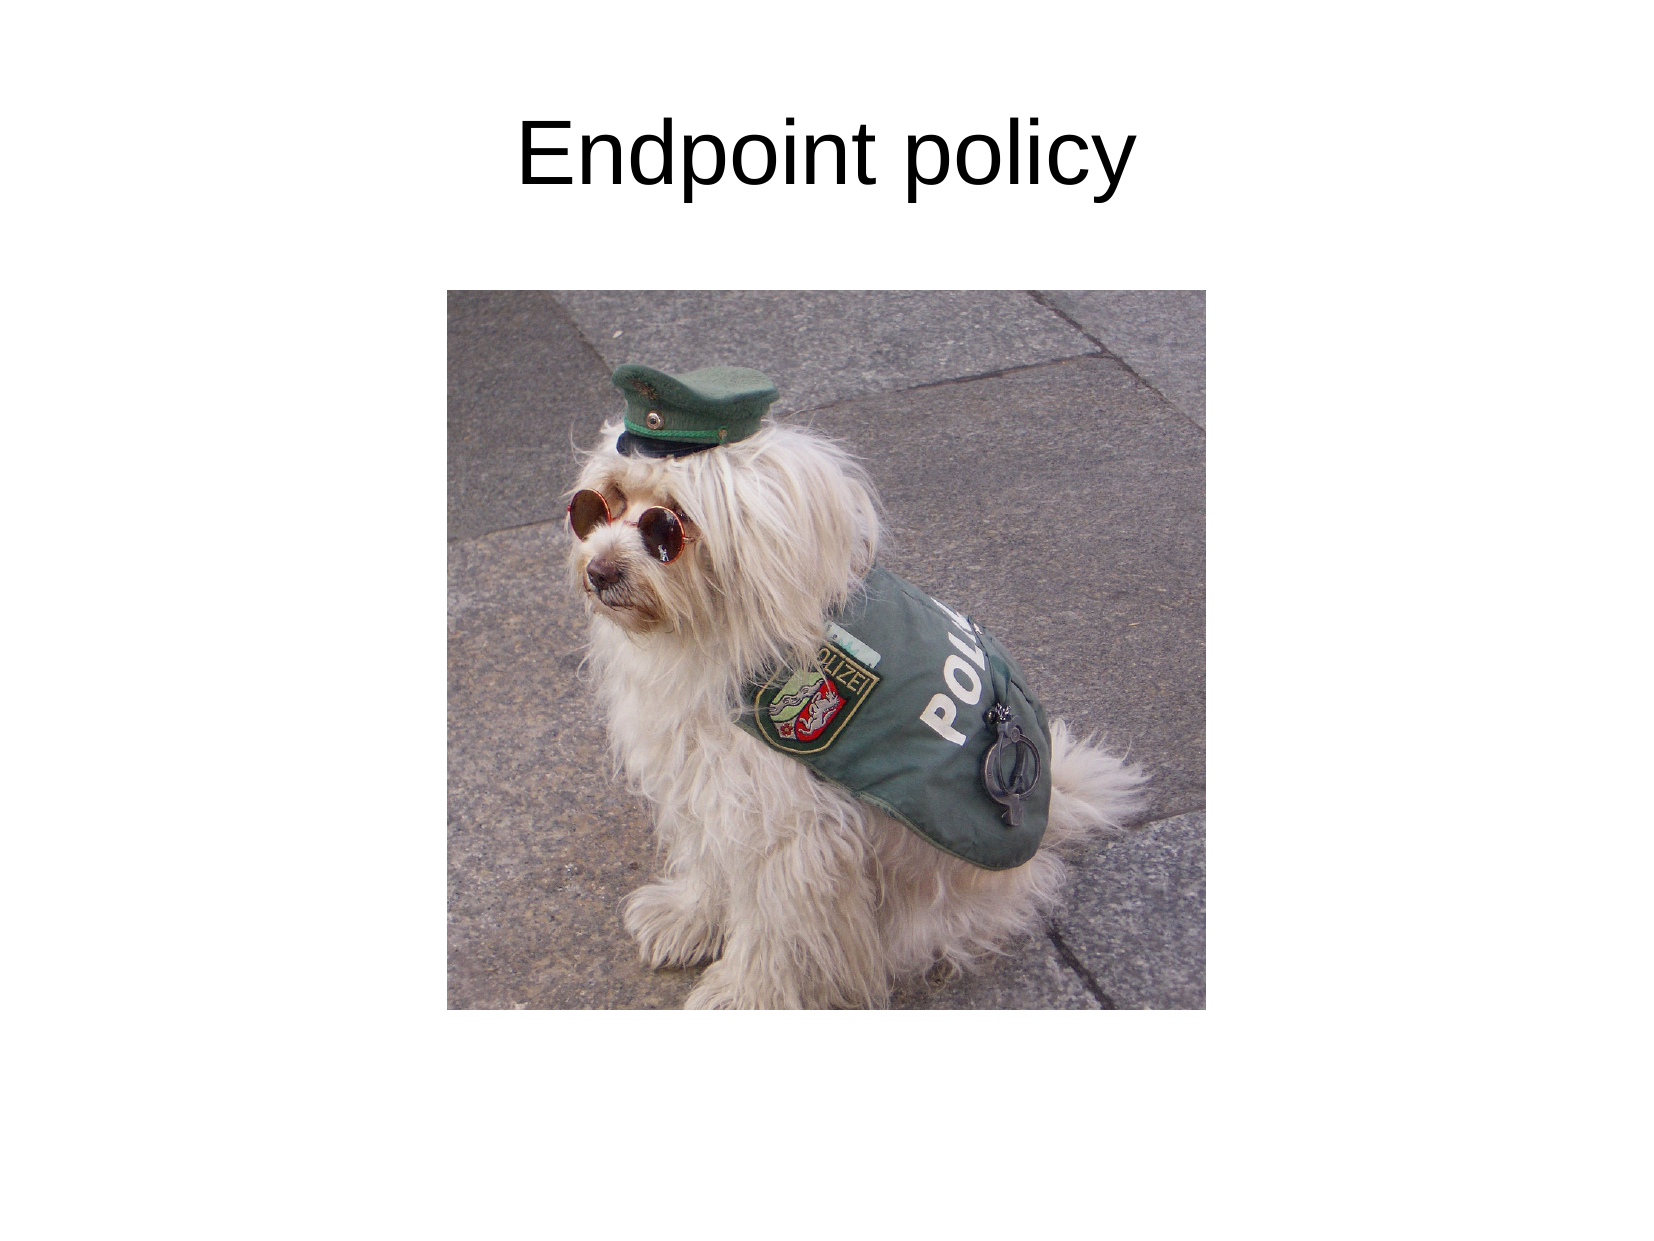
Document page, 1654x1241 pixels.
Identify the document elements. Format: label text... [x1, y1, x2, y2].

title Endpoint policy [82, 49, 1571, 257]
picture [447, 290, 1206, 1010]
